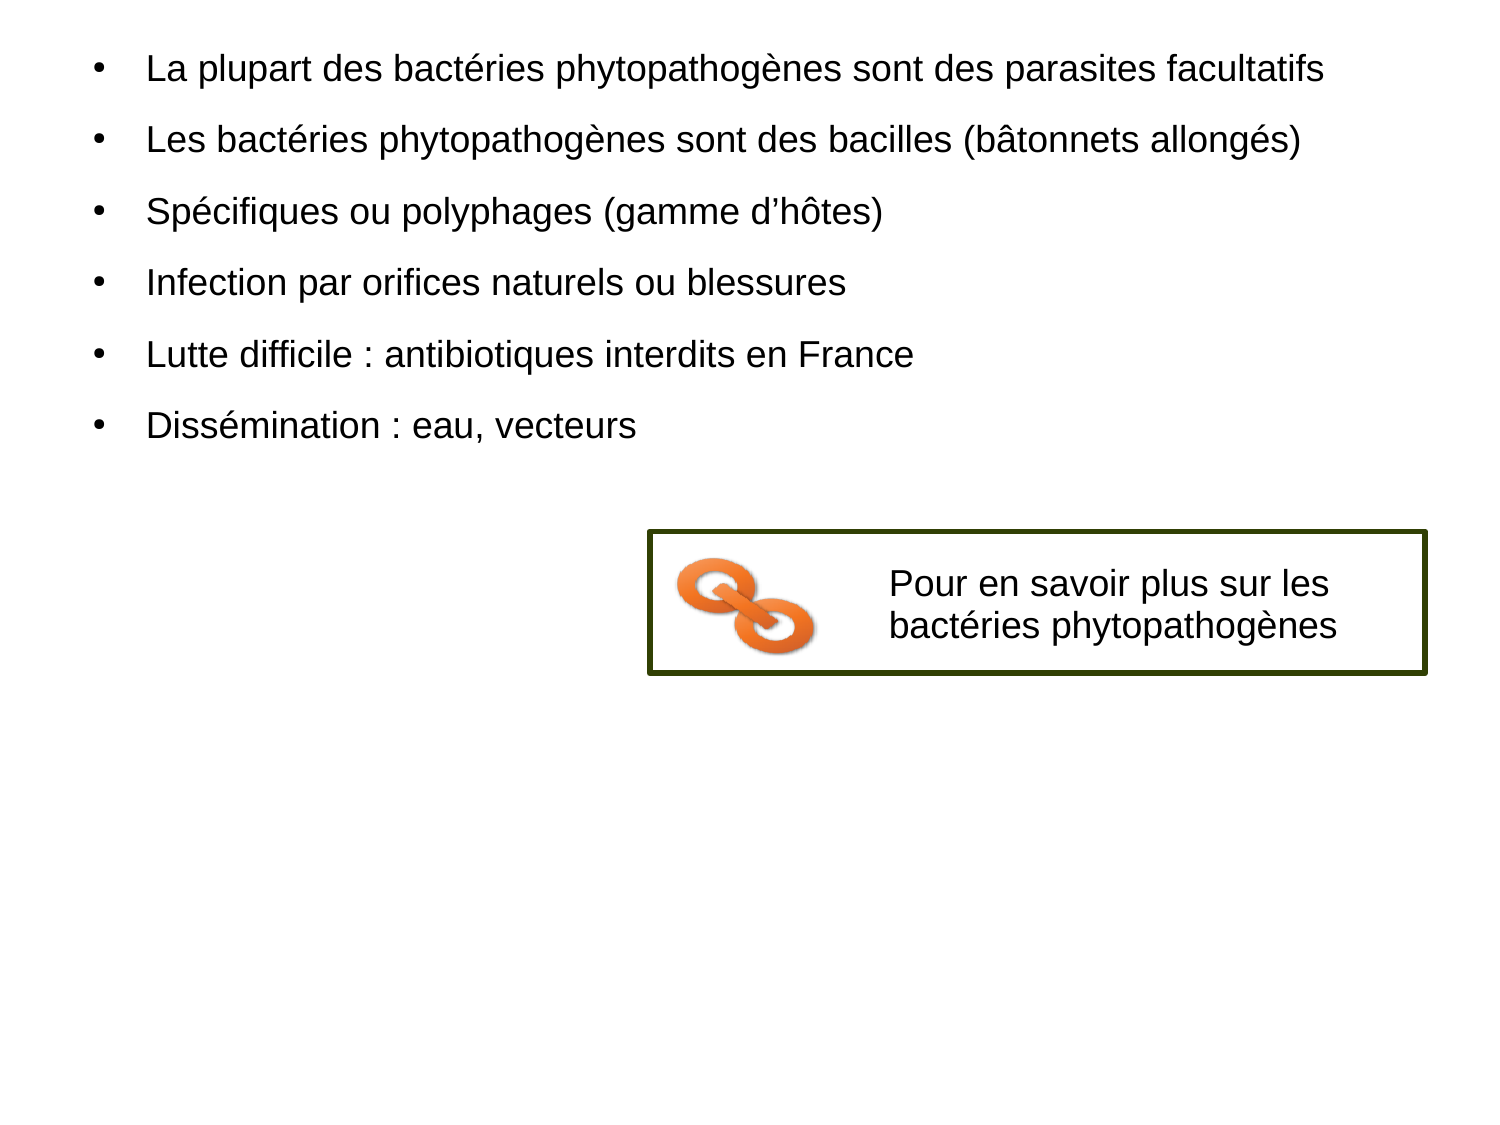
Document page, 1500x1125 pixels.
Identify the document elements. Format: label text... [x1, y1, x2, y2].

picture [667, 551, 827, 662]
list La plupart des bactéries phytopathogènes sont des parasites facultatifs Les bactéries phytopathogènes sont des bacilles (bâtonnets allongés) Spécifiques ou polyphages (gamme d’hôtes) Infection par orifices naturels ou blessures Lutte difficile : antibiotiques interdits en France Dissémination : eau, vecteurs [75, 47, 1425, 916]
text_box Pour en savoir plus sur les bactéries phytopathogènes [874, 555, 1359, 655]
list La plupart des bactéries phytopathogènes sont des parasites facultatifs Les bactéries phytopathogènes sont des bacilles (bâtonnets allongés) Spécifiques ou polyphages (gamme d’hôtes) Infection par orifices naturels ou blessures Lutte difficile : antibiotiques interdits en France Dissémination : eau, vecteurs [653, 534, 1422, 670]
